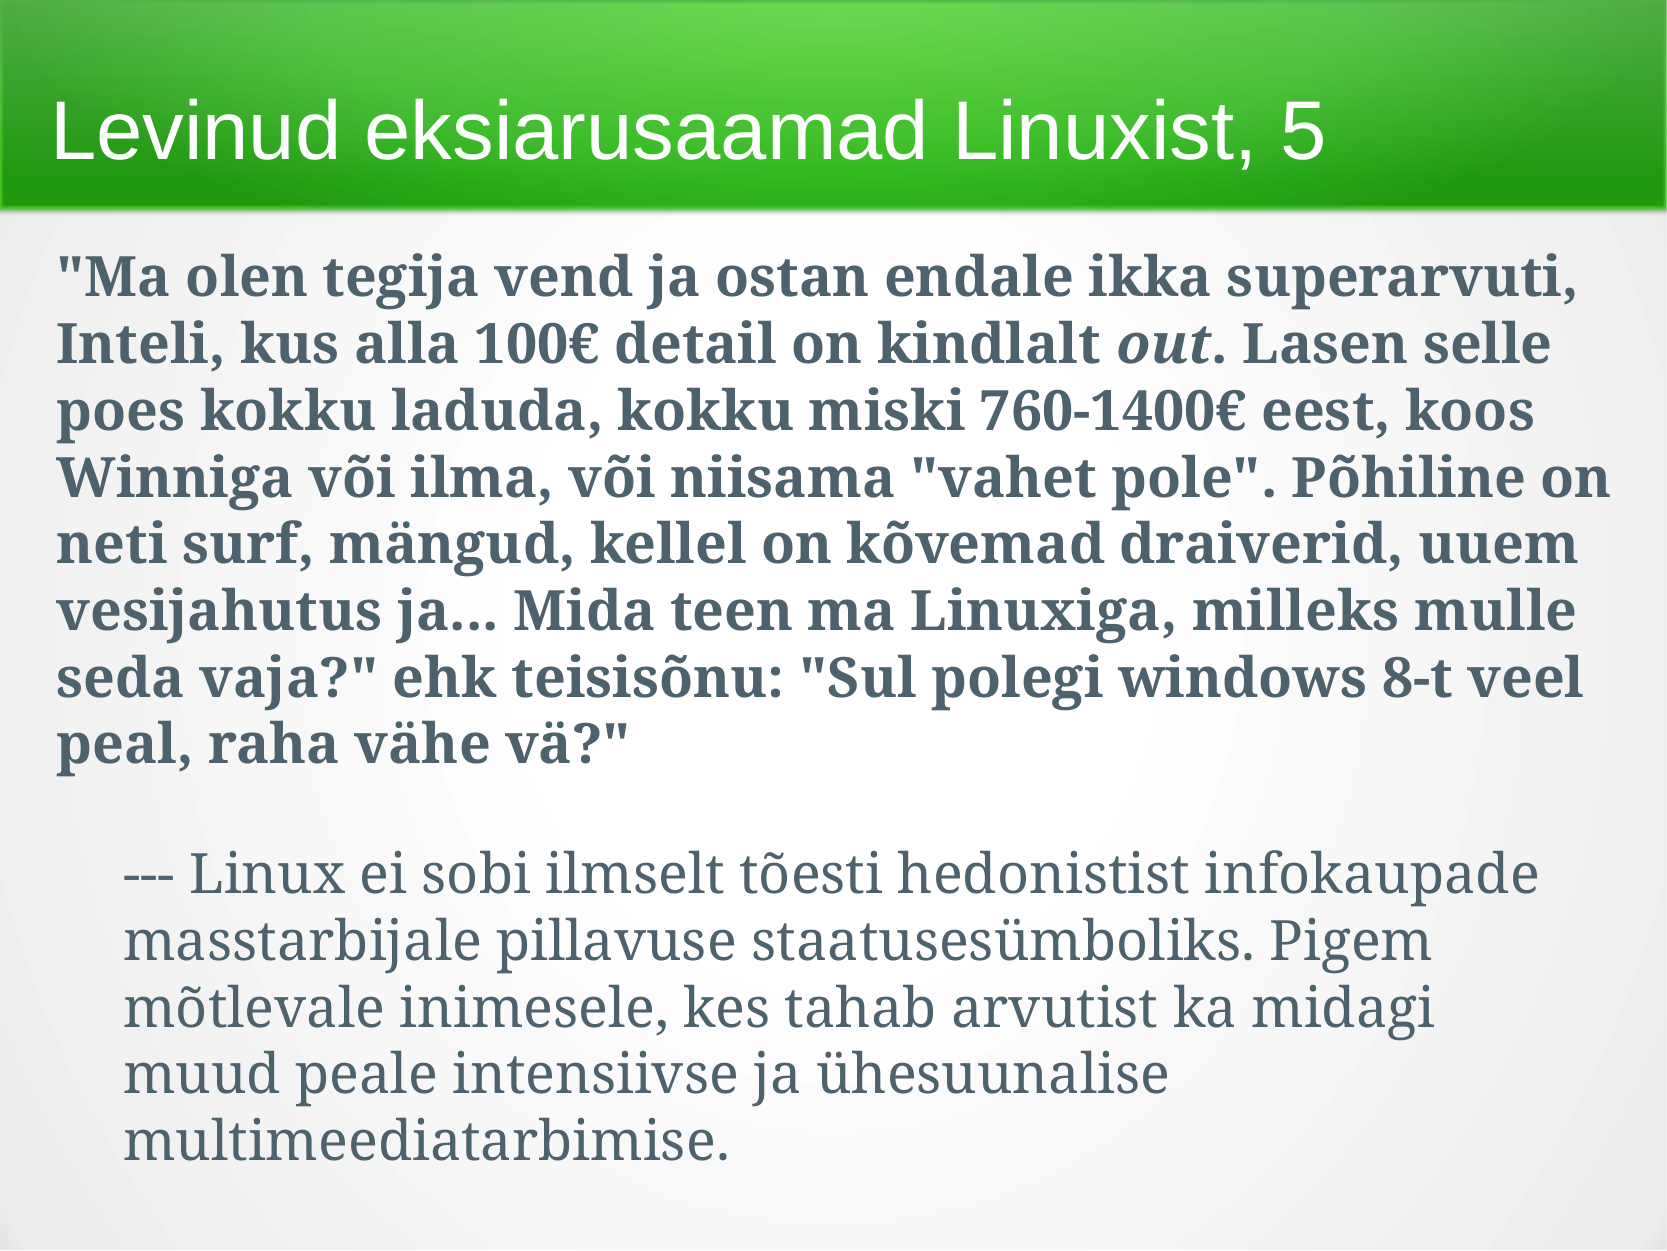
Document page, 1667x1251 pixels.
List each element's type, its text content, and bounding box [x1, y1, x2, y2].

text_box --- Linux ei sobi ilmselt tõesti hedonistist infokaupade masstarbijale pillavuse staatusesümboliks. Pigem mõtlevale inimesele, kes tahab arvutist ka midagi muud peale intensiivse ja ühesuunalise multimeediatarbimise. [116, 831, 1573, 1128]
list "Ma olen tegija vend ja ostan endale ikka superarvuti, Inteli, kus alla 100€ detail on kindlalt out. Lasen selle poes kokku laduda, kokku miski 760-1400€ eest, koos Winniga või ilma, või niisama "vahet pole". Põhiline on neti surf, mängud, kellel on kõvemad draiverid, uuem vesijahutus ja... Mida teen ma Linuxiga, milleks mulle seda vaja?" ehk teisisõnu: "Sul polegi windows 8-t veel peal, raha vähe vä?" [50, 234, 1634, 804]
picture [0, 0, 1667, 1250]
title Levinud eksiarusaamad Linuxist, 5 [50, 84, 1630, 178]
